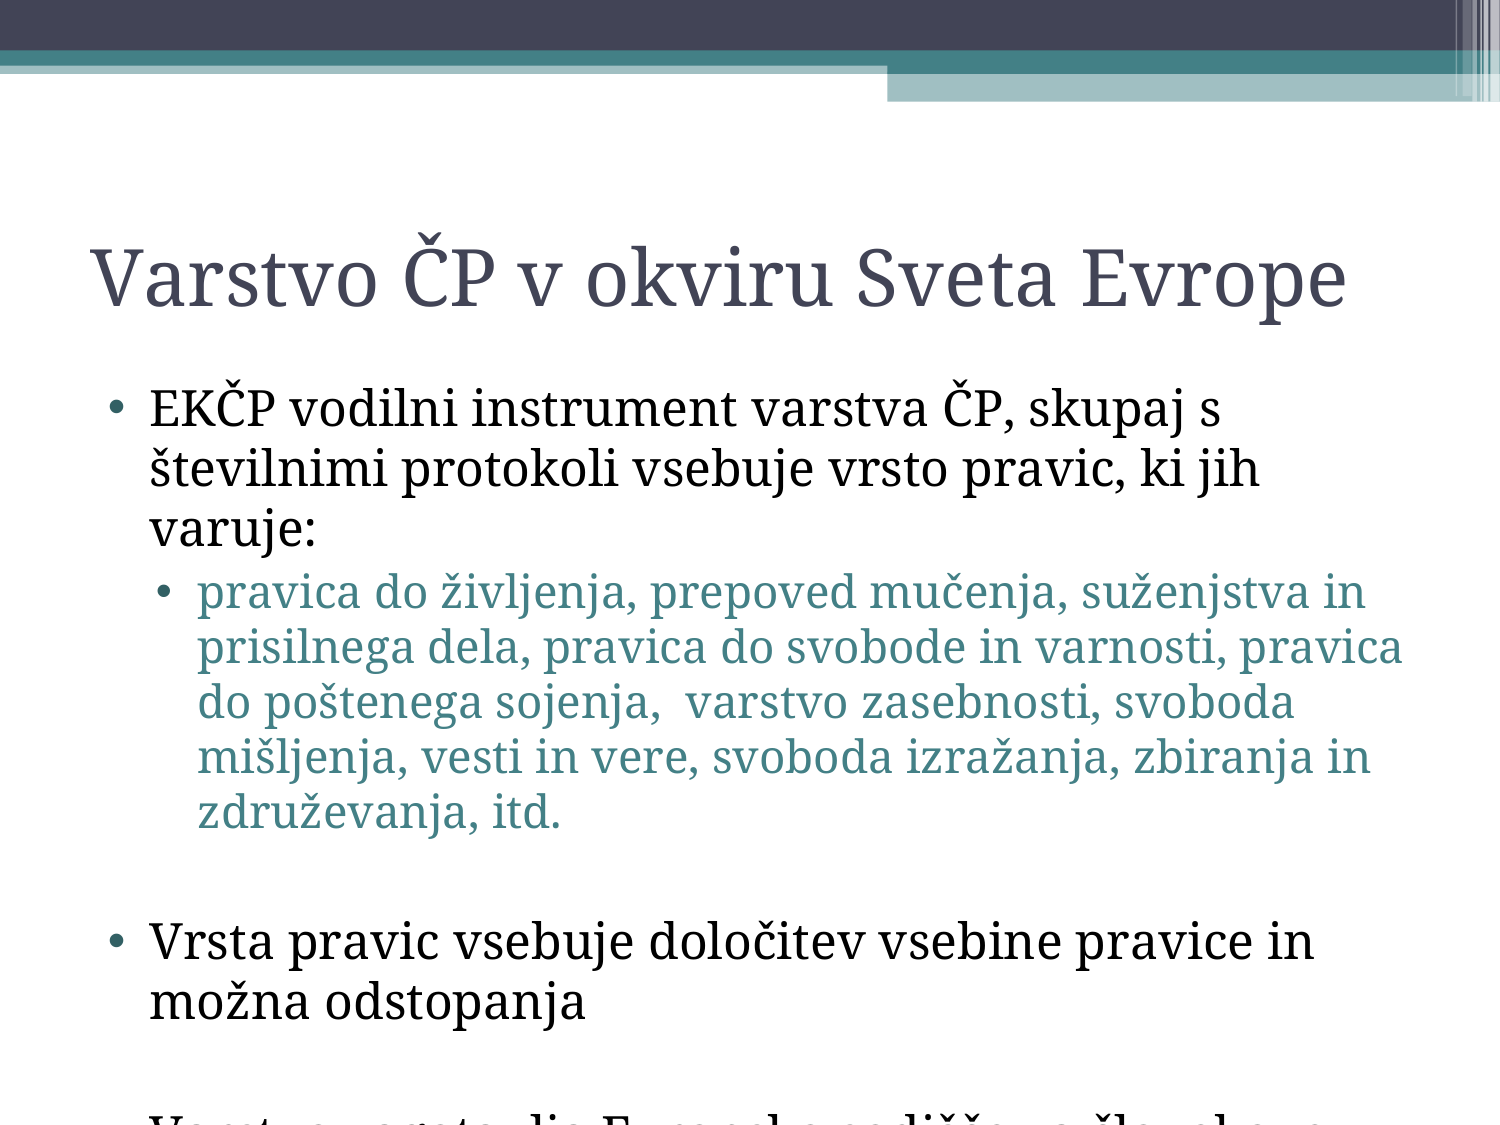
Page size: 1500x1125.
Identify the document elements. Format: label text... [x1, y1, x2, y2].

list EKČP vodilni instrument varstva ČP, skupaj s številnimi protokoli vsebuje vrsto pravic, ki jih varuje: pravica do življenja, prepoved mučenja, suženjstva in prisilnega dela, pravica do svobode in varnosti, pravica do poštenega sojenja, varstvo zasebnosti, svoboda mišljenja, vesti in vere, svoboda izražanja, zbiranja in združevanja, itd. Vrsta pravic vsebuje določitev vsebine pravice in možna odstopanja Varstvo zagotavlja Evropsko sodišče za človekove pravice [75, 369, 1426, 1122]
title Varstvo ČP v okviru Sveta Evrope [75, 187, 1426, 363]
